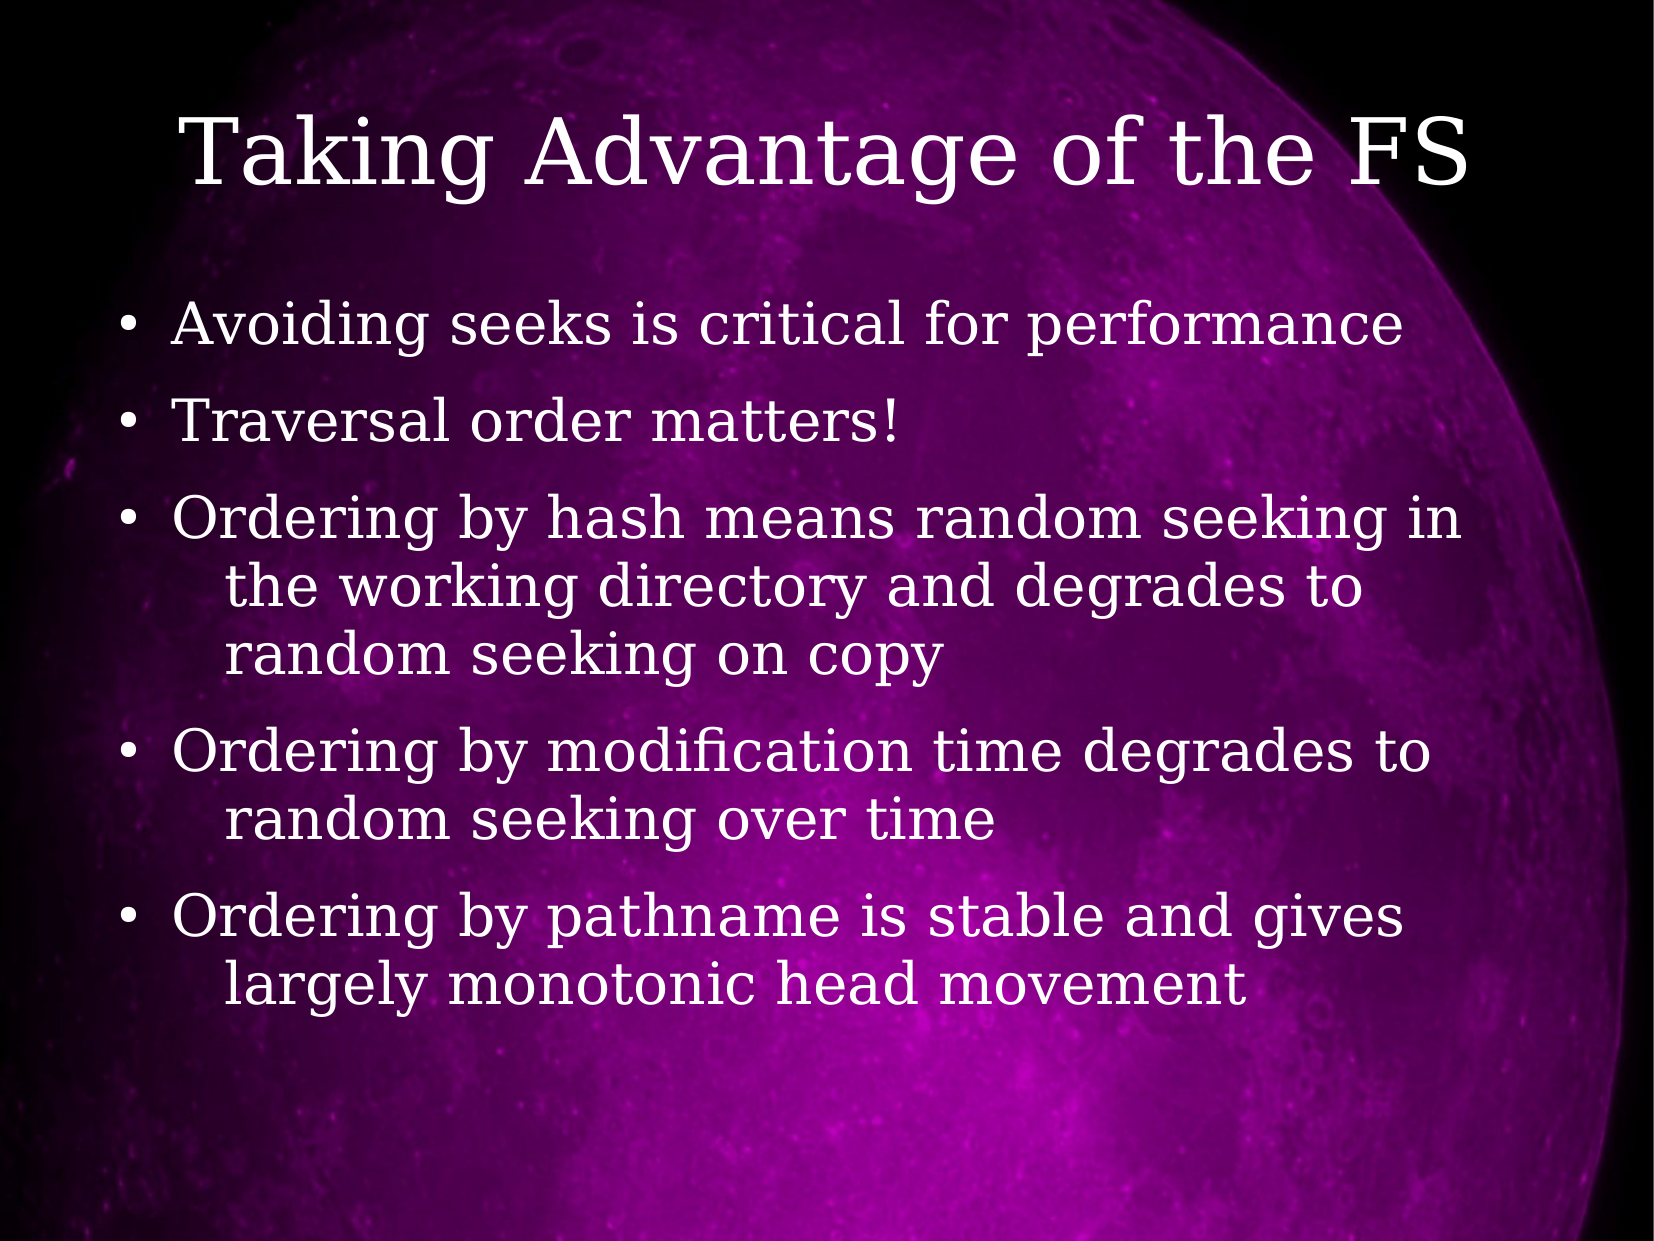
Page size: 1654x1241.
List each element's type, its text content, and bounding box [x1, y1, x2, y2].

picture [0, 0, 1654, 1241]
list Avoiding seeks is critical for performance Traversal order matters! Ordering by hash means random seeking in the working directory and degrades to random seeking on copy Ordering by modification time degrades to random seeking over time Ordering by pathname is stable and gives largely monotonic head movement [82, 290, 1571, 1109]
title Taking Advantage of the FS [82, 49, 1571, 257]
